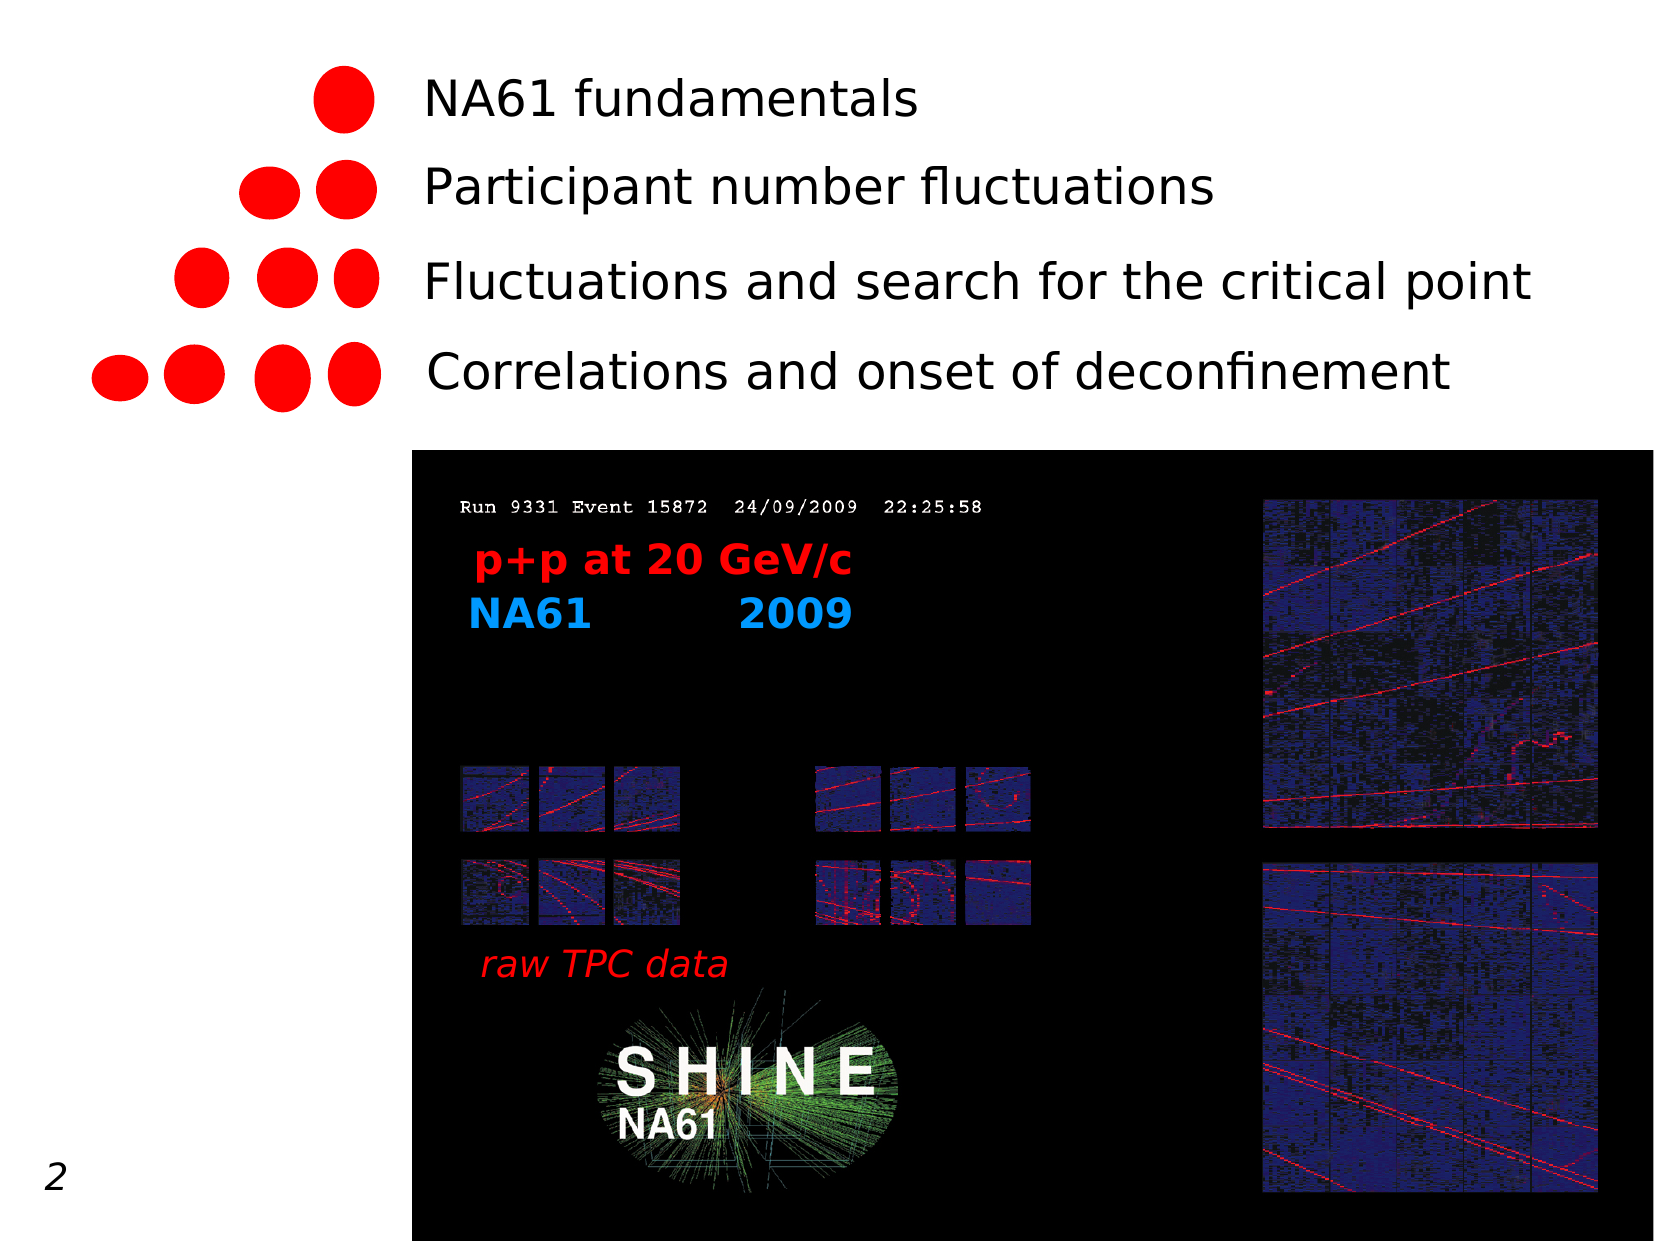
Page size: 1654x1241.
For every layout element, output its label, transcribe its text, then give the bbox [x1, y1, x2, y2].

text_box NA61 fundamentals [423, 69, 921, 128]
text_box [327, 341, 382, 407]
text_box [174, 247, 230, 309]
text_box [239, 166, 301, 220]
text_box Correlations and onset of deconfinement [426, 342, 1453, 402]
text_box raw TPC data [480, 942, 730, 987]
text_box [254, 344, 311, 413]
text_box NA61 2009 [467, 589, 855, 639]
text_box [257, 247, 318, 309]
text_box [313, 65, 1325, 309]
text_box p+p at 20 GeV/c [473, 535, 854, 585]
text_box Participant number fluctuations [423, 158, 1216, 217]
picture [412, 450, 1654, 1241]
text_box [91, 354, 149, 402]
text_box Fluctuations and search for the critical point [423, 252, 1550, 311]
text_box [163, 344, 225, 405]
